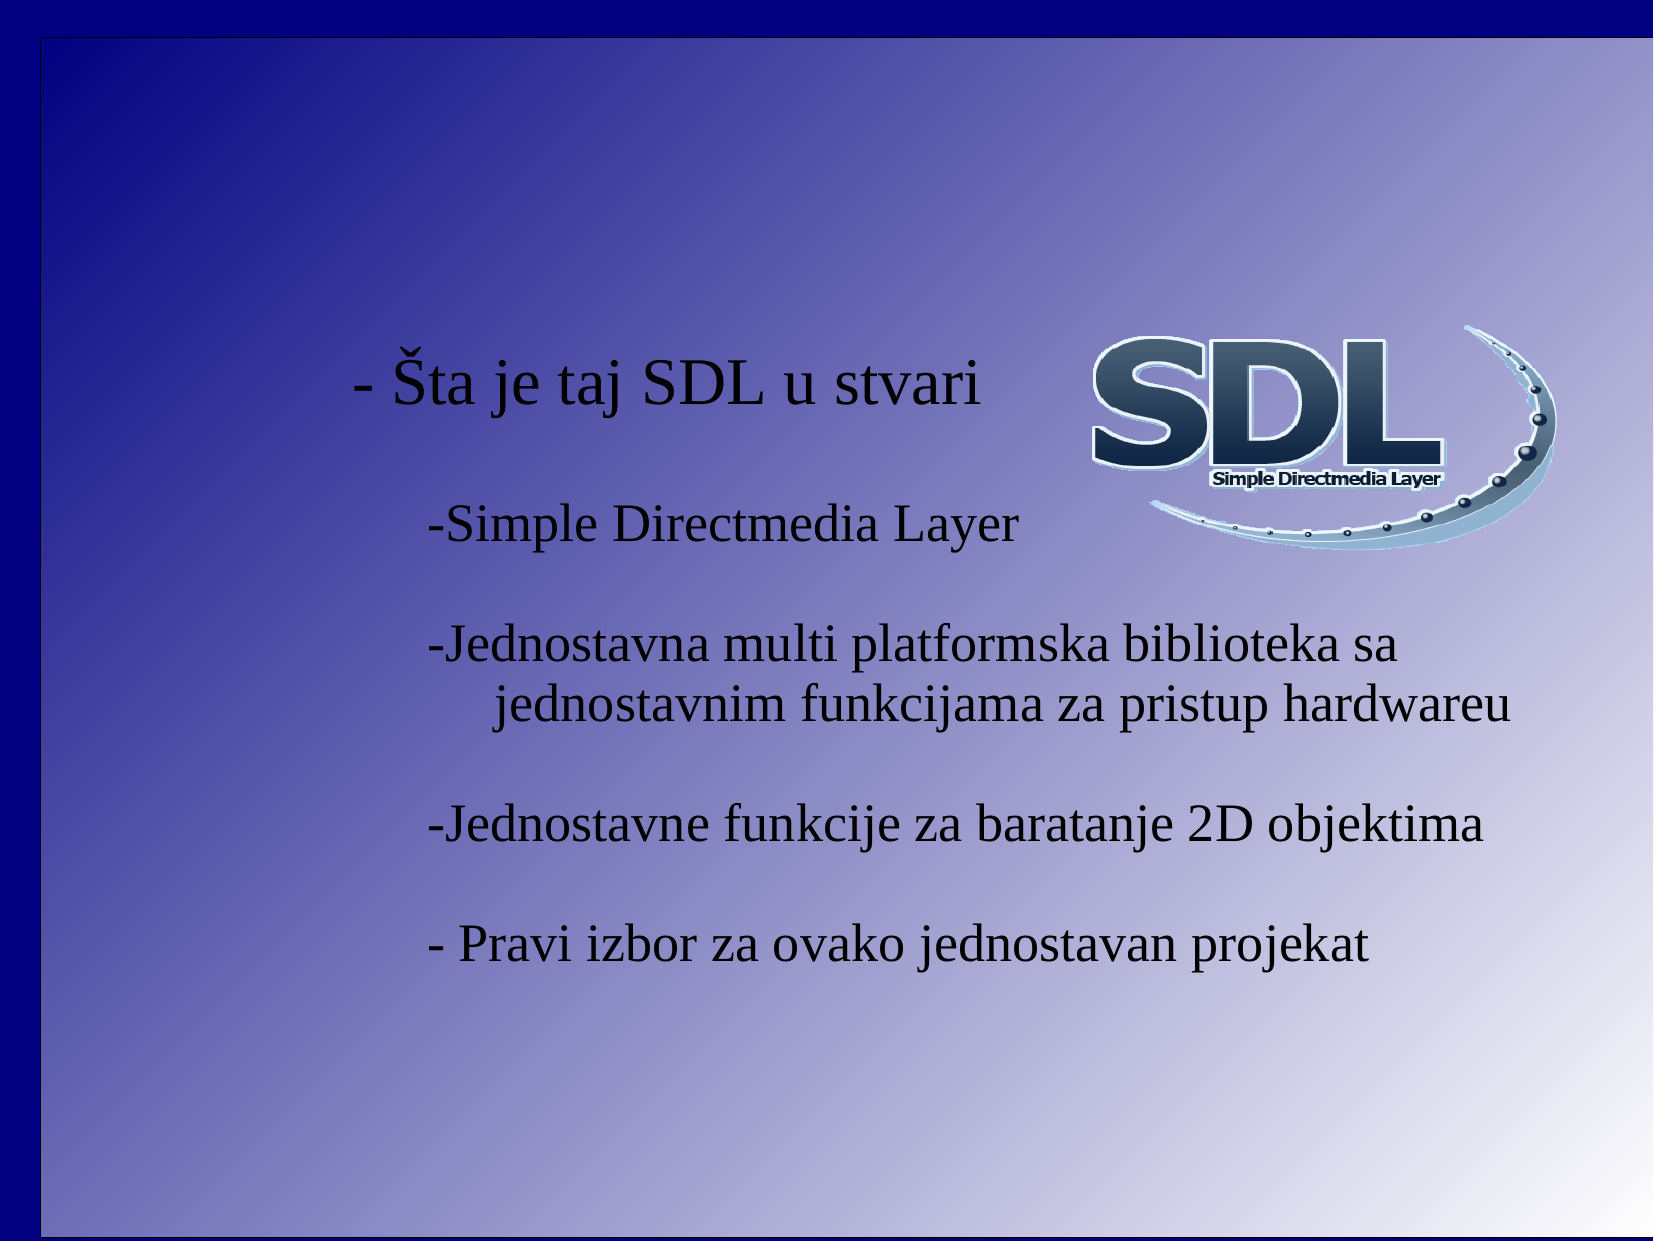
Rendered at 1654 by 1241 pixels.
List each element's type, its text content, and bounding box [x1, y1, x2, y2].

text_box - Šta je taj SDL u stvari -Simple Directmedia Layer -Jednostavna multi platformska biblioteka sa jednostavnim funkcijama za pristup hardwareu -Jednostavne funkcije za baratanje 2D objektima - Pravi izbor za ovako jednostavan projekat [337, 337, 1613, 989]
picture [1078, 310, 1576, 563]
text_box [40, 37, 1653, 1238]
